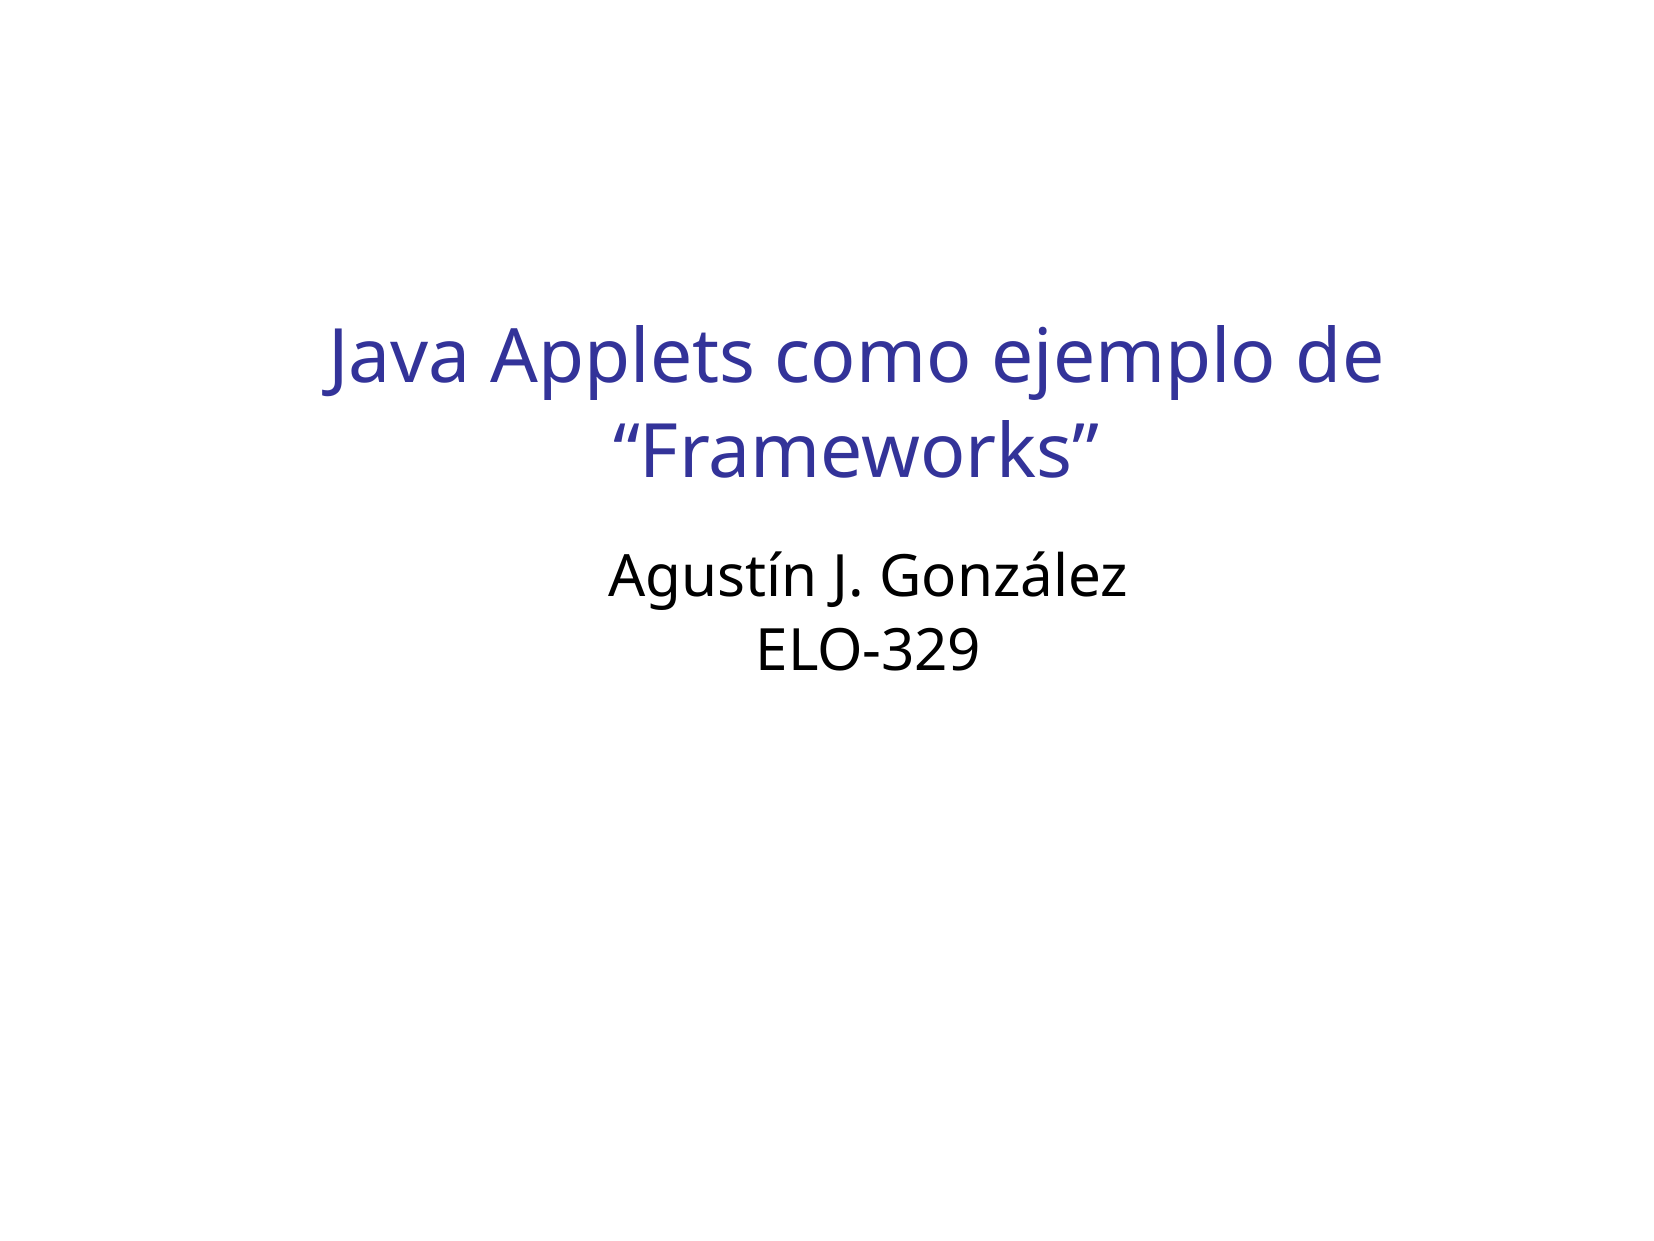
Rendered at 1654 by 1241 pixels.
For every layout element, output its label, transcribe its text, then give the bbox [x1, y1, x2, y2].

title Java Applets como ejemplo de “Frameworks” [112, 307, 1601, 496]
subtitle Agustín J. González ELO-329 [86, 487, 1576, 736]
